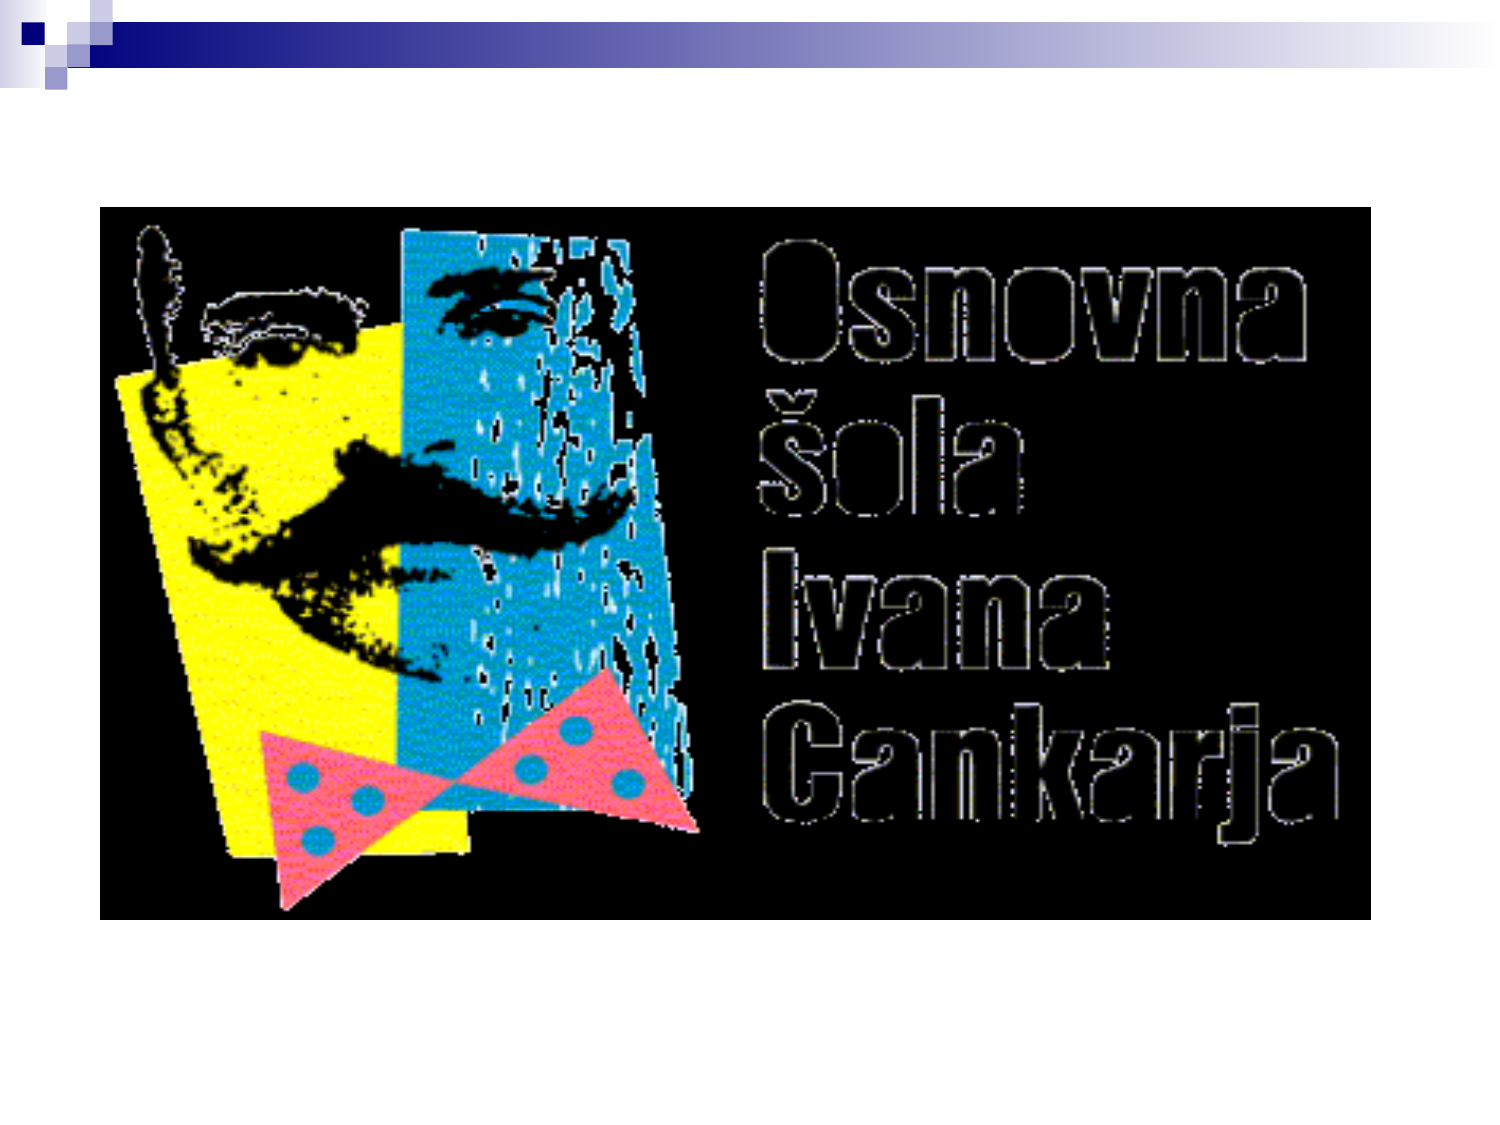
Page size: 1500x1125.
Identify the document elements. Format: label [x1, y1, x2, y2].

picture [100, 207, 1371, 920]
